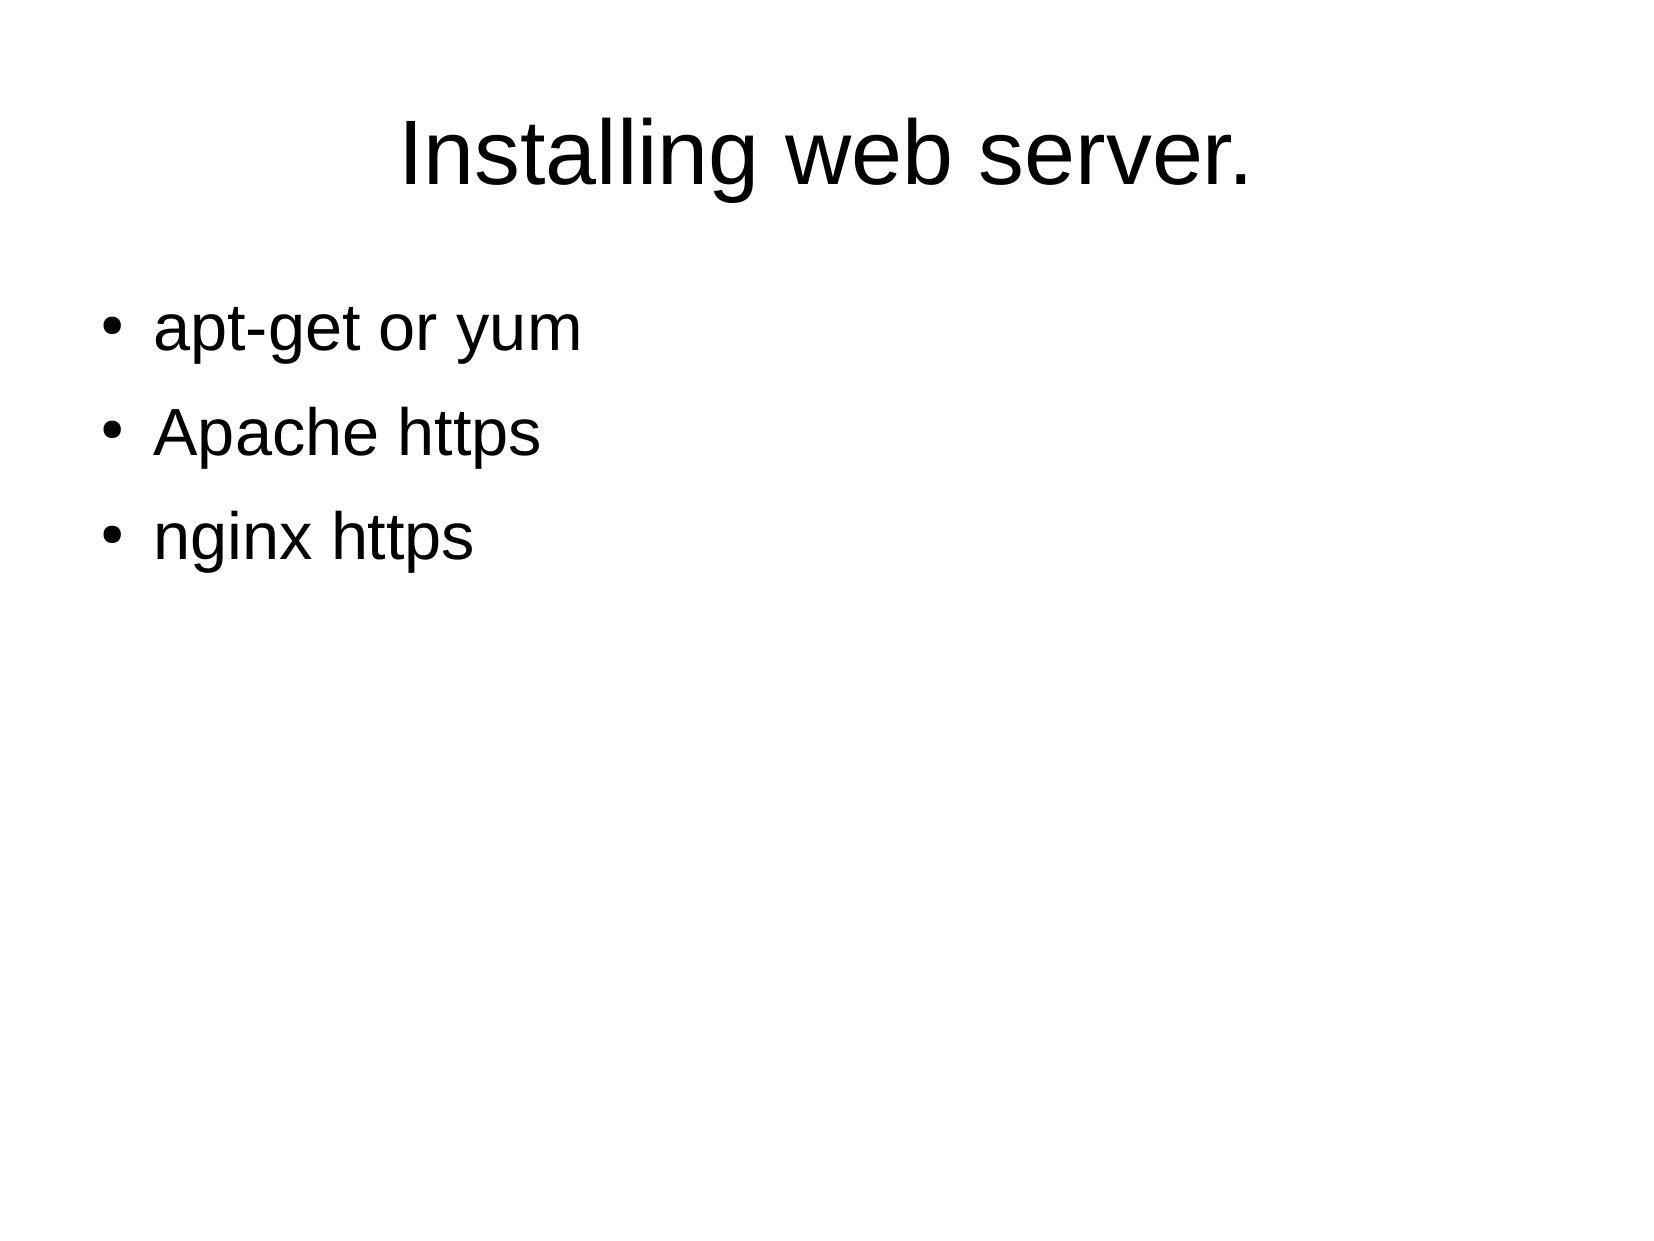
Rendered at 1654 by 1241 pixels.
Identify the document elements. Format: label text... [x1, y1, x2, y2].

title Installing web server. [82, 49, 1571, 257]
list apt-get or yum Apache https nginx https [82, 290, 1571, 1010]
